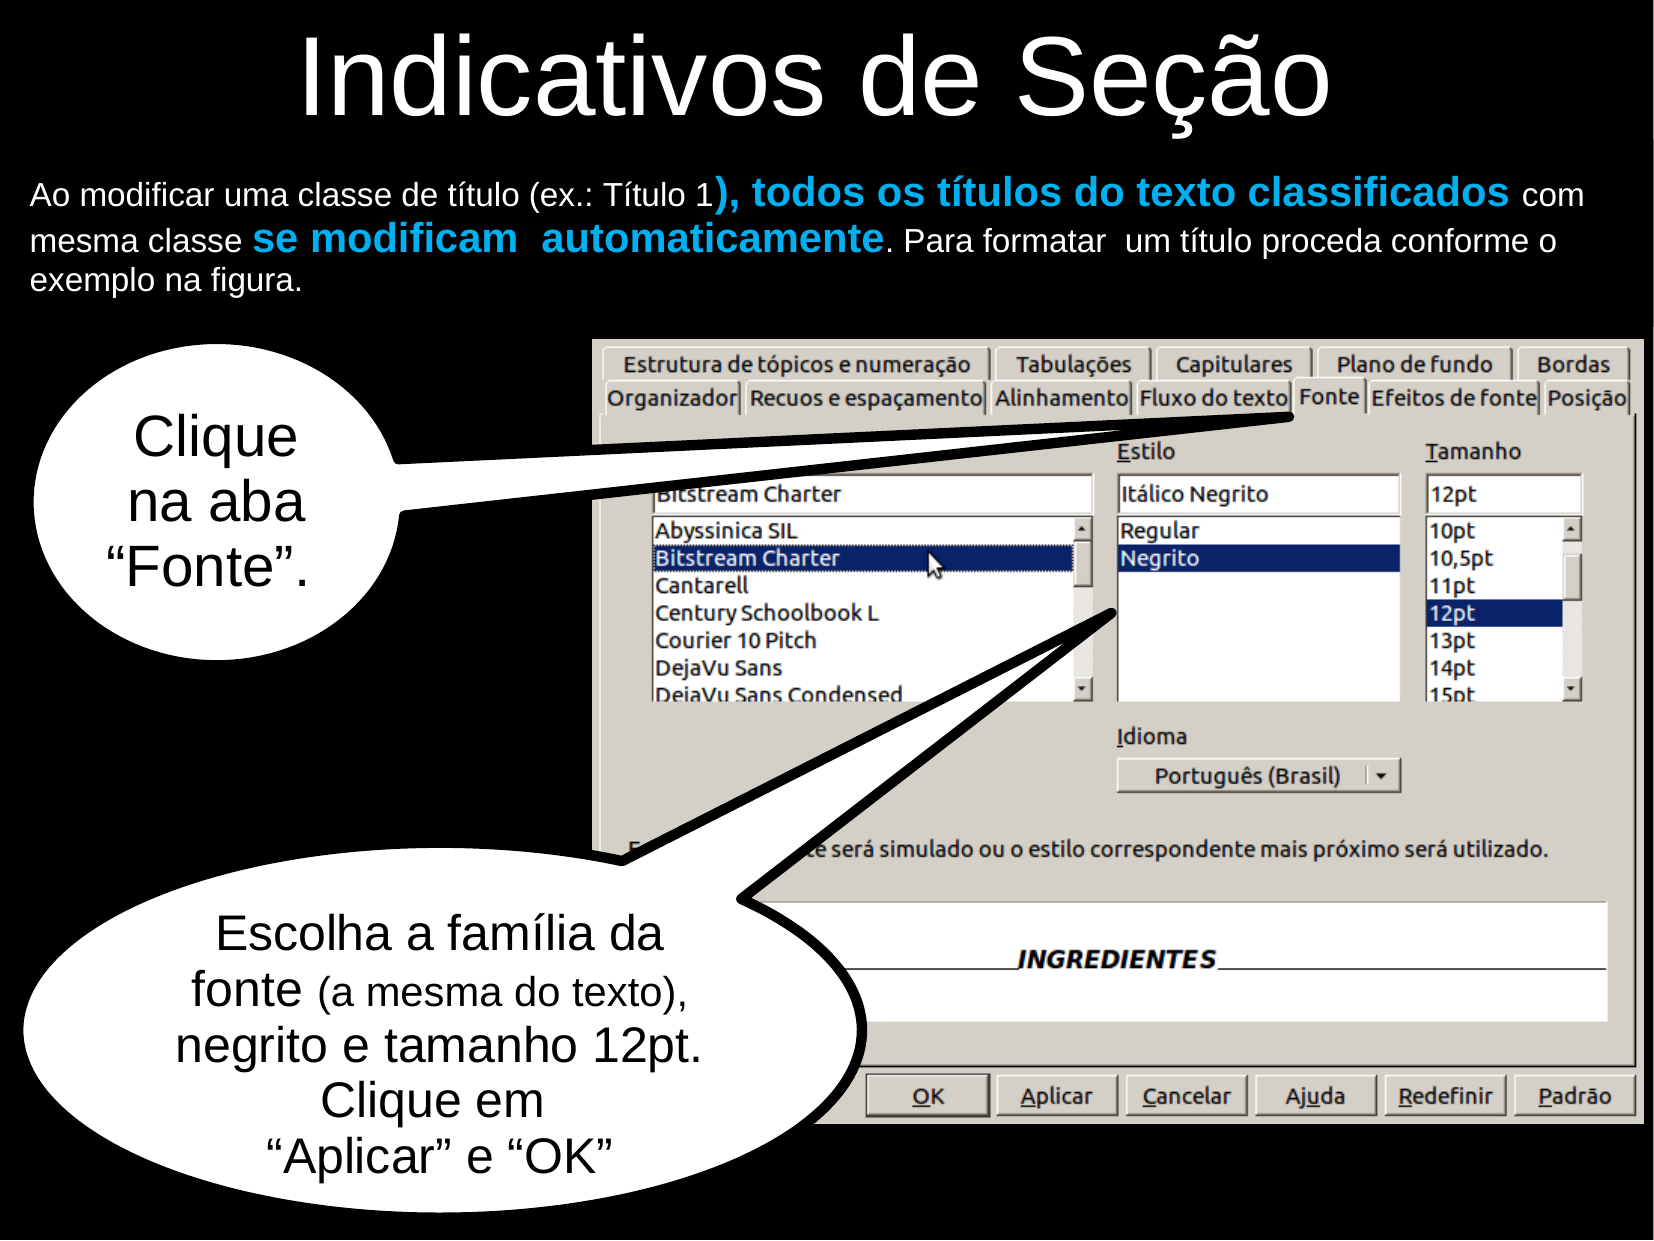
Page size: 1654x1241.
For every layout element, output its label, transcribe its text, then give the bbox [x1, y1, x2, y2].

text_box Clique na aba “Fonte”. [28, 338, 1290, 666]
text_box Escolha a família da fonte (a mesma do texto), negrito e tamanho 12pt. Clique em “Aplicar” e “OK” [18, 612, 1112, 1218]
text_box Ao modificar uma classe de título (ex.: Título 1), todos os títulos do texto classificados com mesma classe se modificam automaticamente. Para formatar um título proceda conforme o exemplo na figura. [0, 139, 1654, 327]
title Indicativos de Seção [70, 0, 1559, 139]
picture [592, 339, 1644, 1124]
